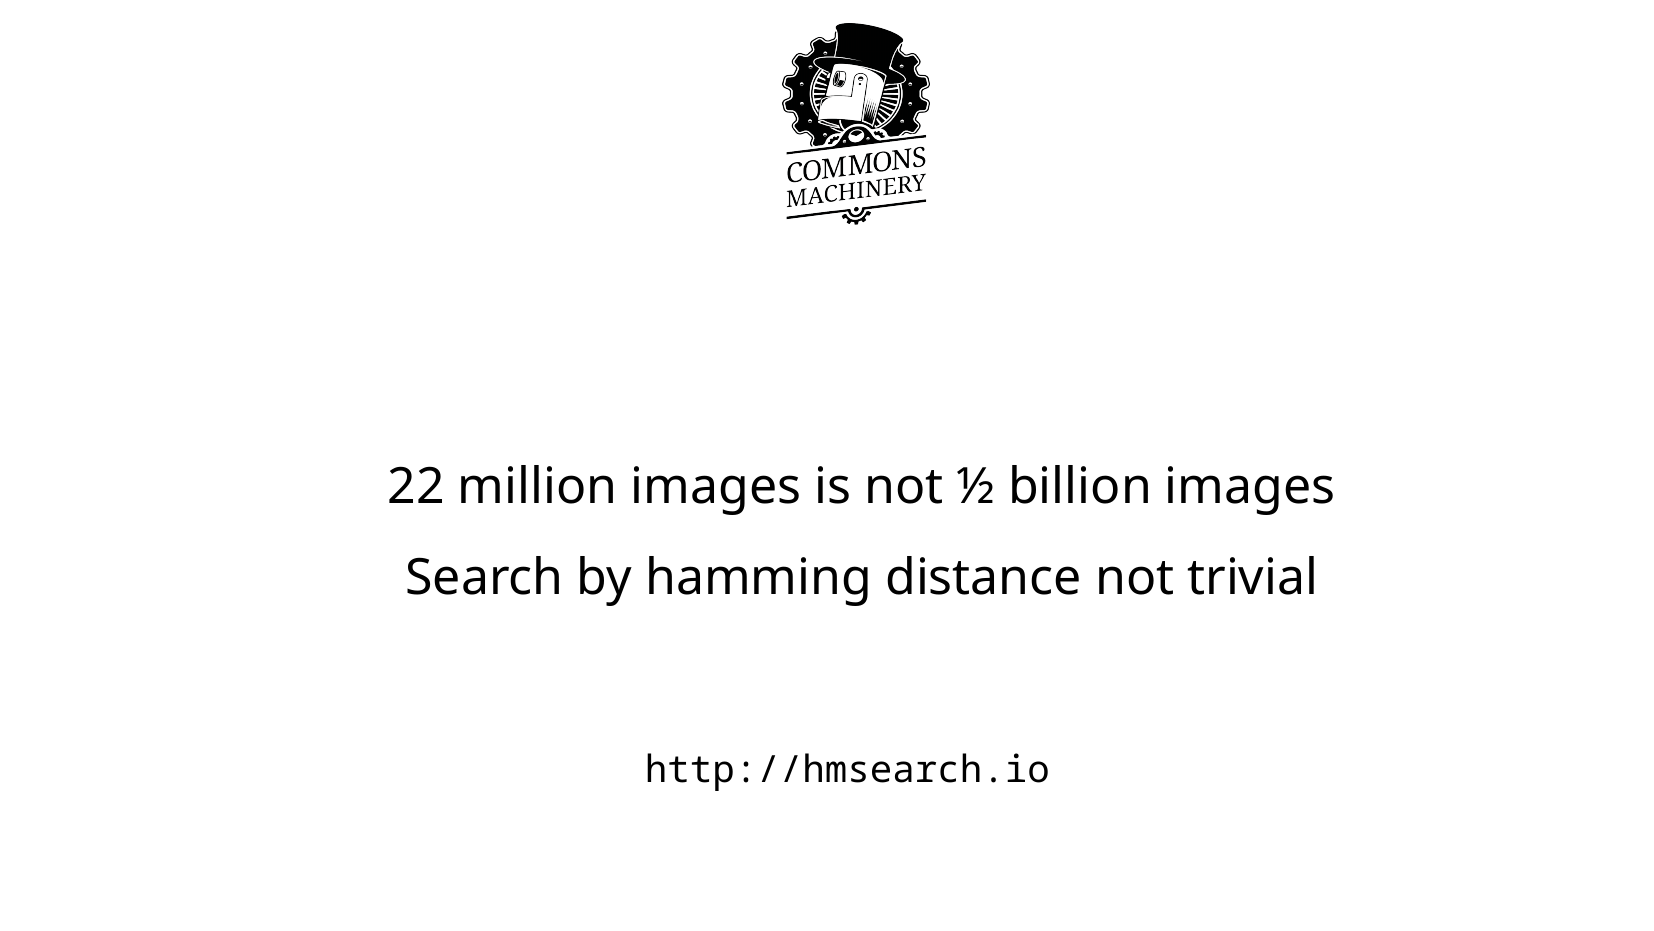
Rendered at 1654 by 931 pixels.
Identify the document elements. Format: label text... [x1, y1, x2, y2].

text_box http://hmsearch.io [630, 735, 1096, 794]
list 22 million images is not ½ billion images Search by hamming distance not trivial [82, 269, 1571, 810]
picture [782, 23, 930, 225]
